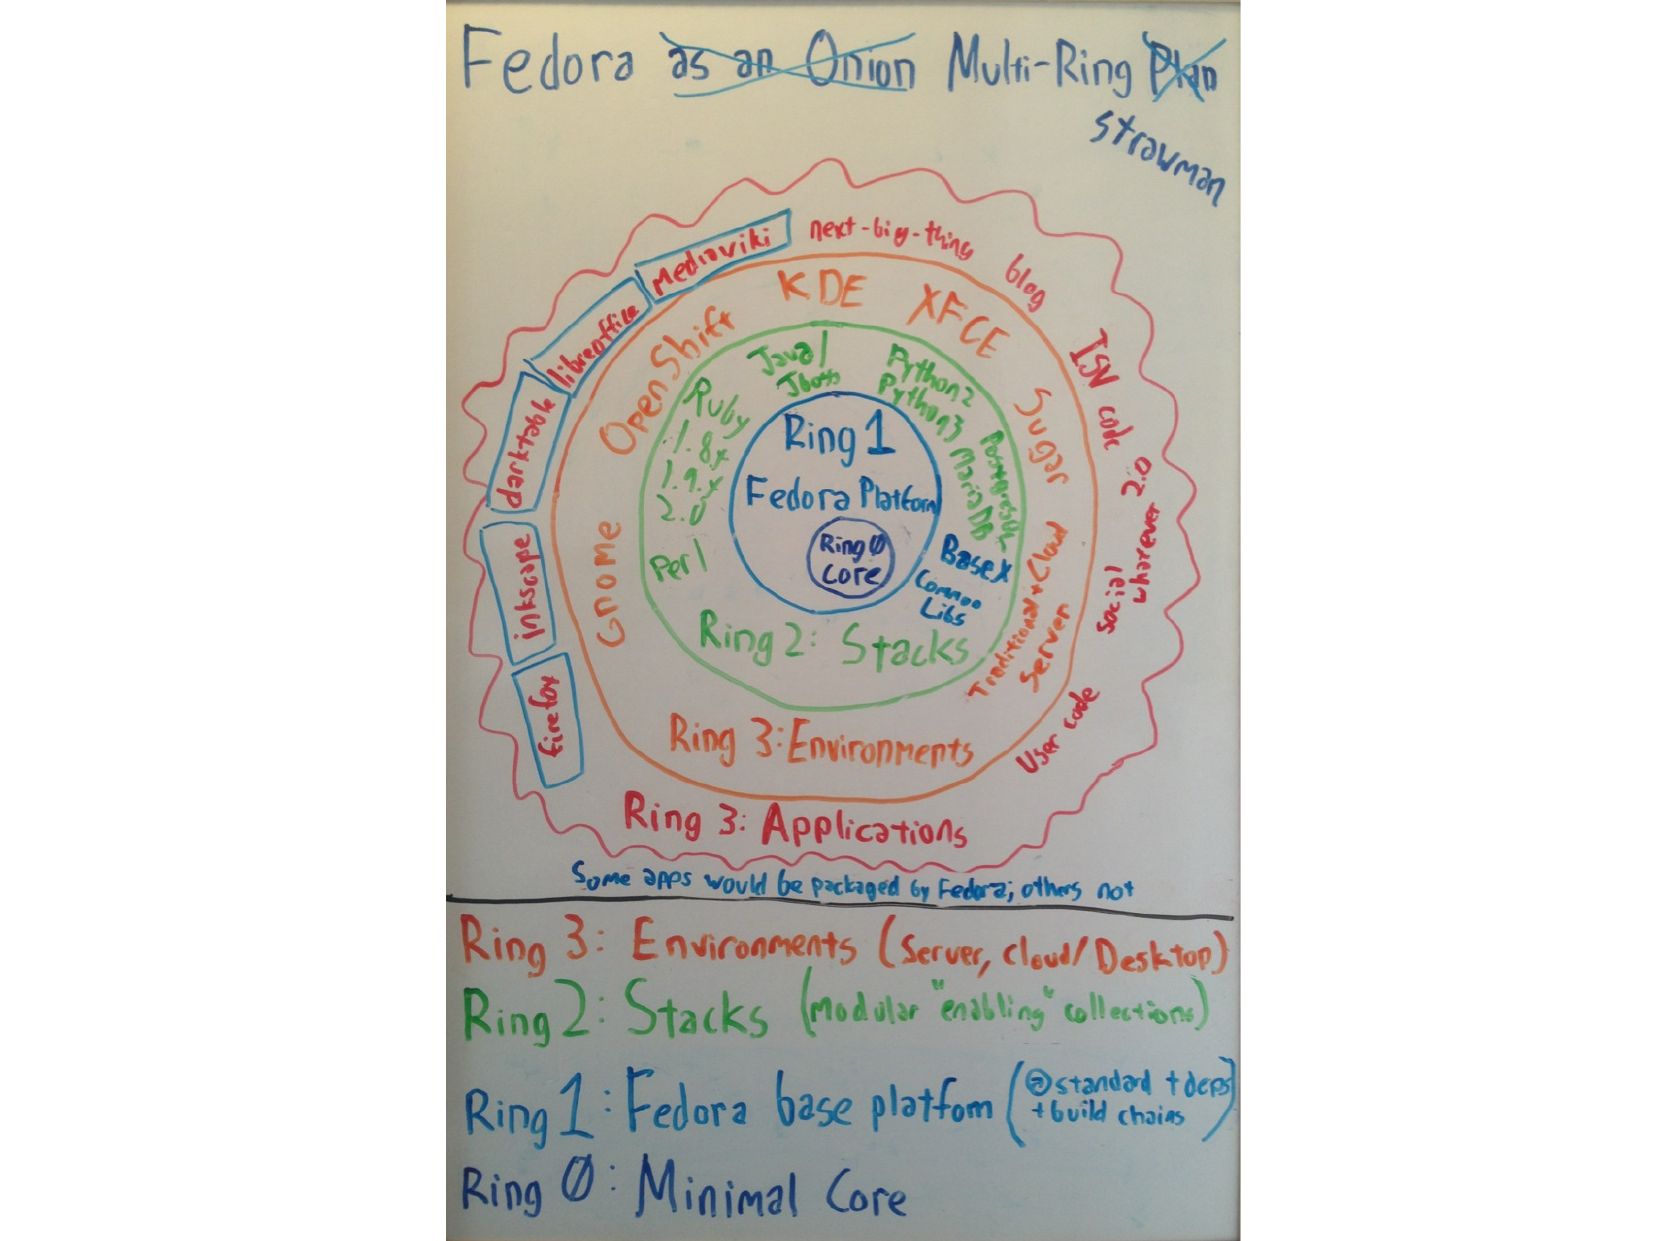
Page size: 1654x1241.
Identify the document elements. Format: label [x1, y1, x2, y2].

picture [446, 0, 1241, 1241]
